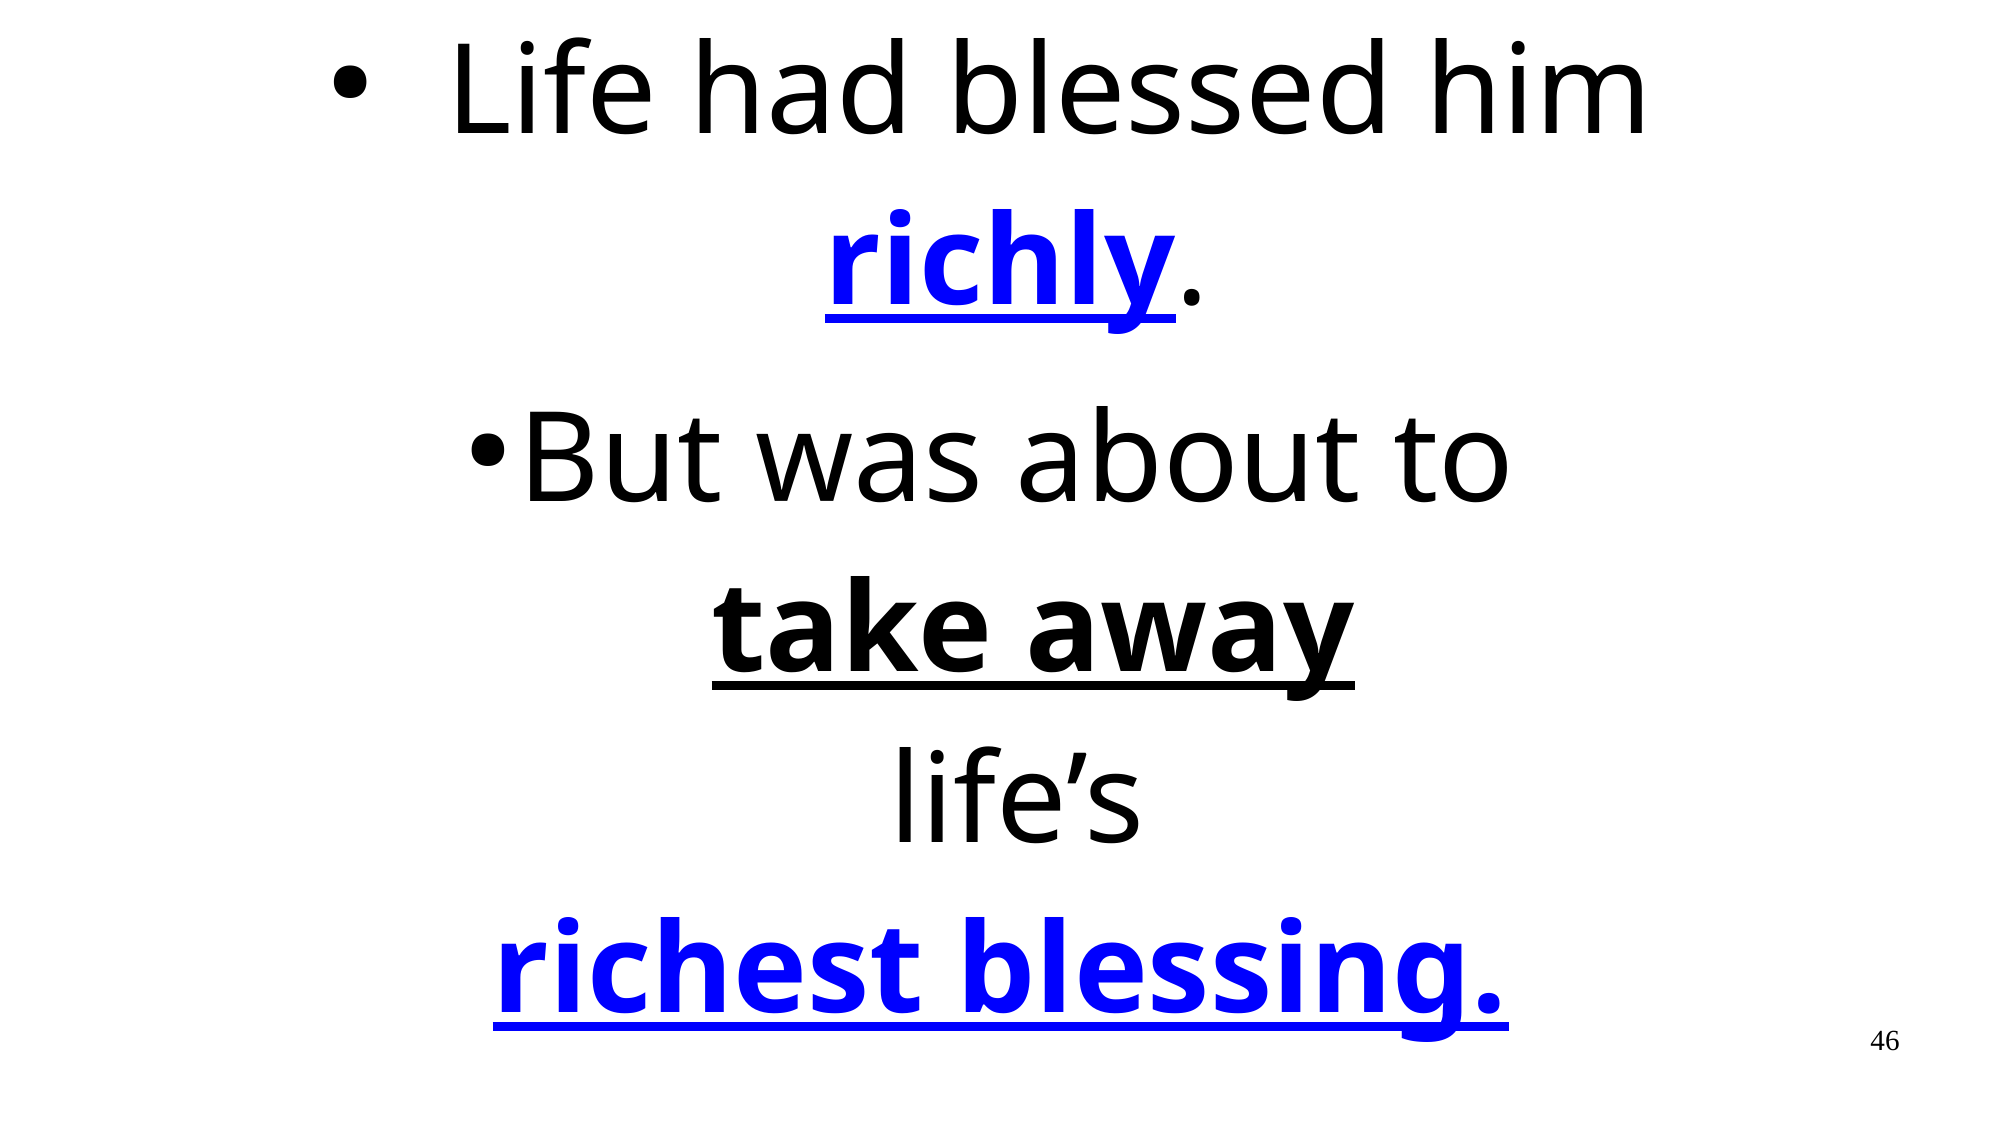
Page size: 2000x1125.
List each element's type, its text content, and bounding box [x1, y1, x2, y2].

list Life had blessed him richly. But was about to take away life’s richest blessing. [0, 0, 1996, 1123]
